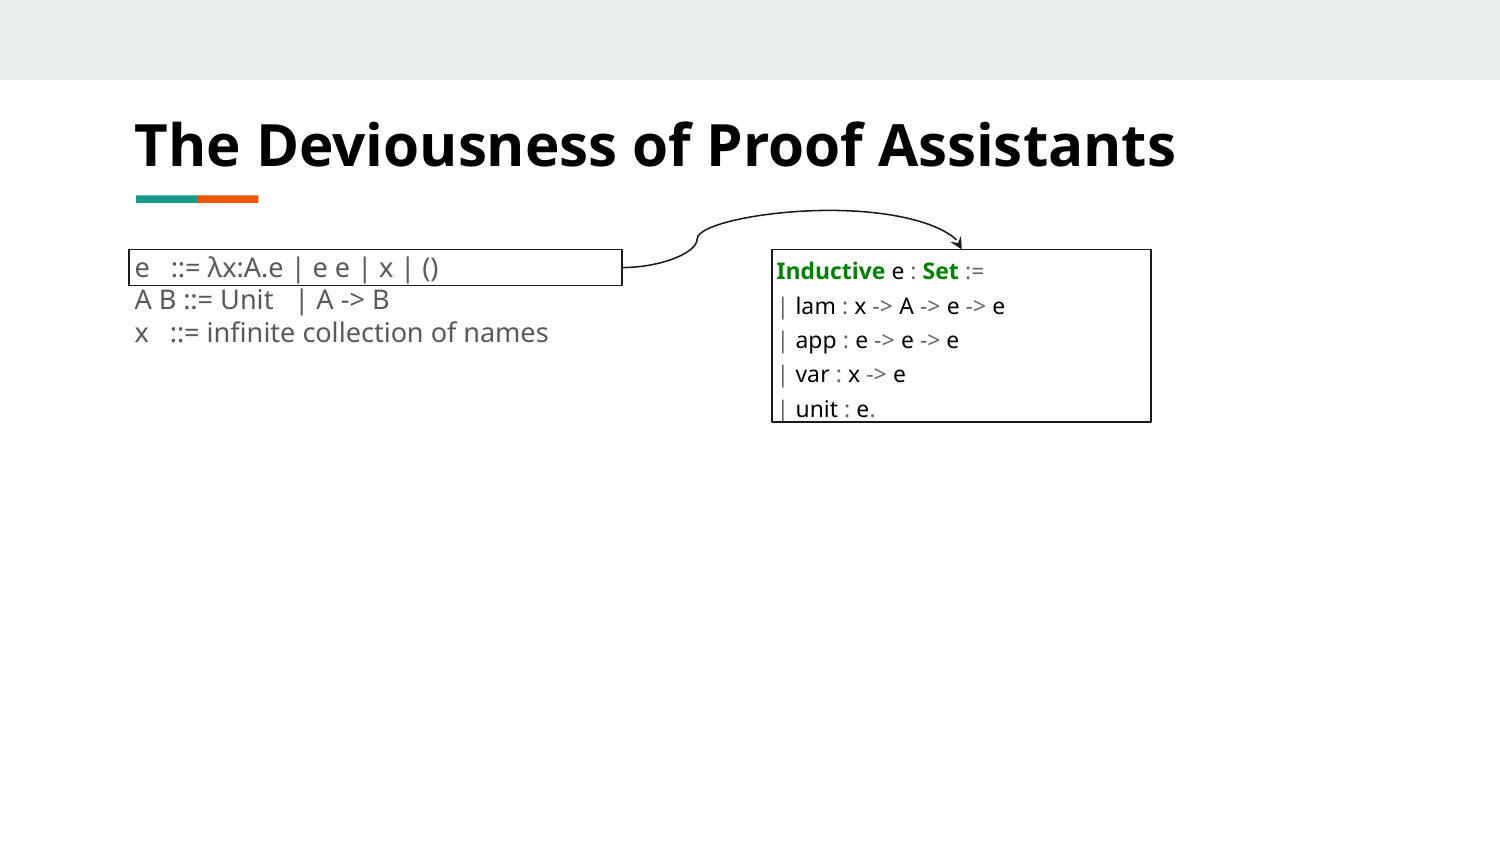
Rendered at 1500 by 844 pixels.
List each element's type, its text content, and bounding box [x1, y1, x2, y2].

list e ::= λx:A.e | e e | x | () A B ::= Unit | A -> B x ::= infinite collection of names [119, 235, 739, 712]
list e ::= λx:A.e | e e | x | () A B ::= Unit | A -> B x ::= infinite collection of names [130, 250, 621, 285]
list Inductive e : Set := | lam : x -> A -> e -> e | app : e -> e -> e | var : x -> e | unit : e. [773, 250, 1150, 421]
title The Deviousness of Proof Assistants [119, 93, 1381, 182]
list Inductive e : Set := | lam : x -> A -> e -> e | app : e -> e -> e | var : x -> e | unit : e. [761, 235, 1381, 712]
